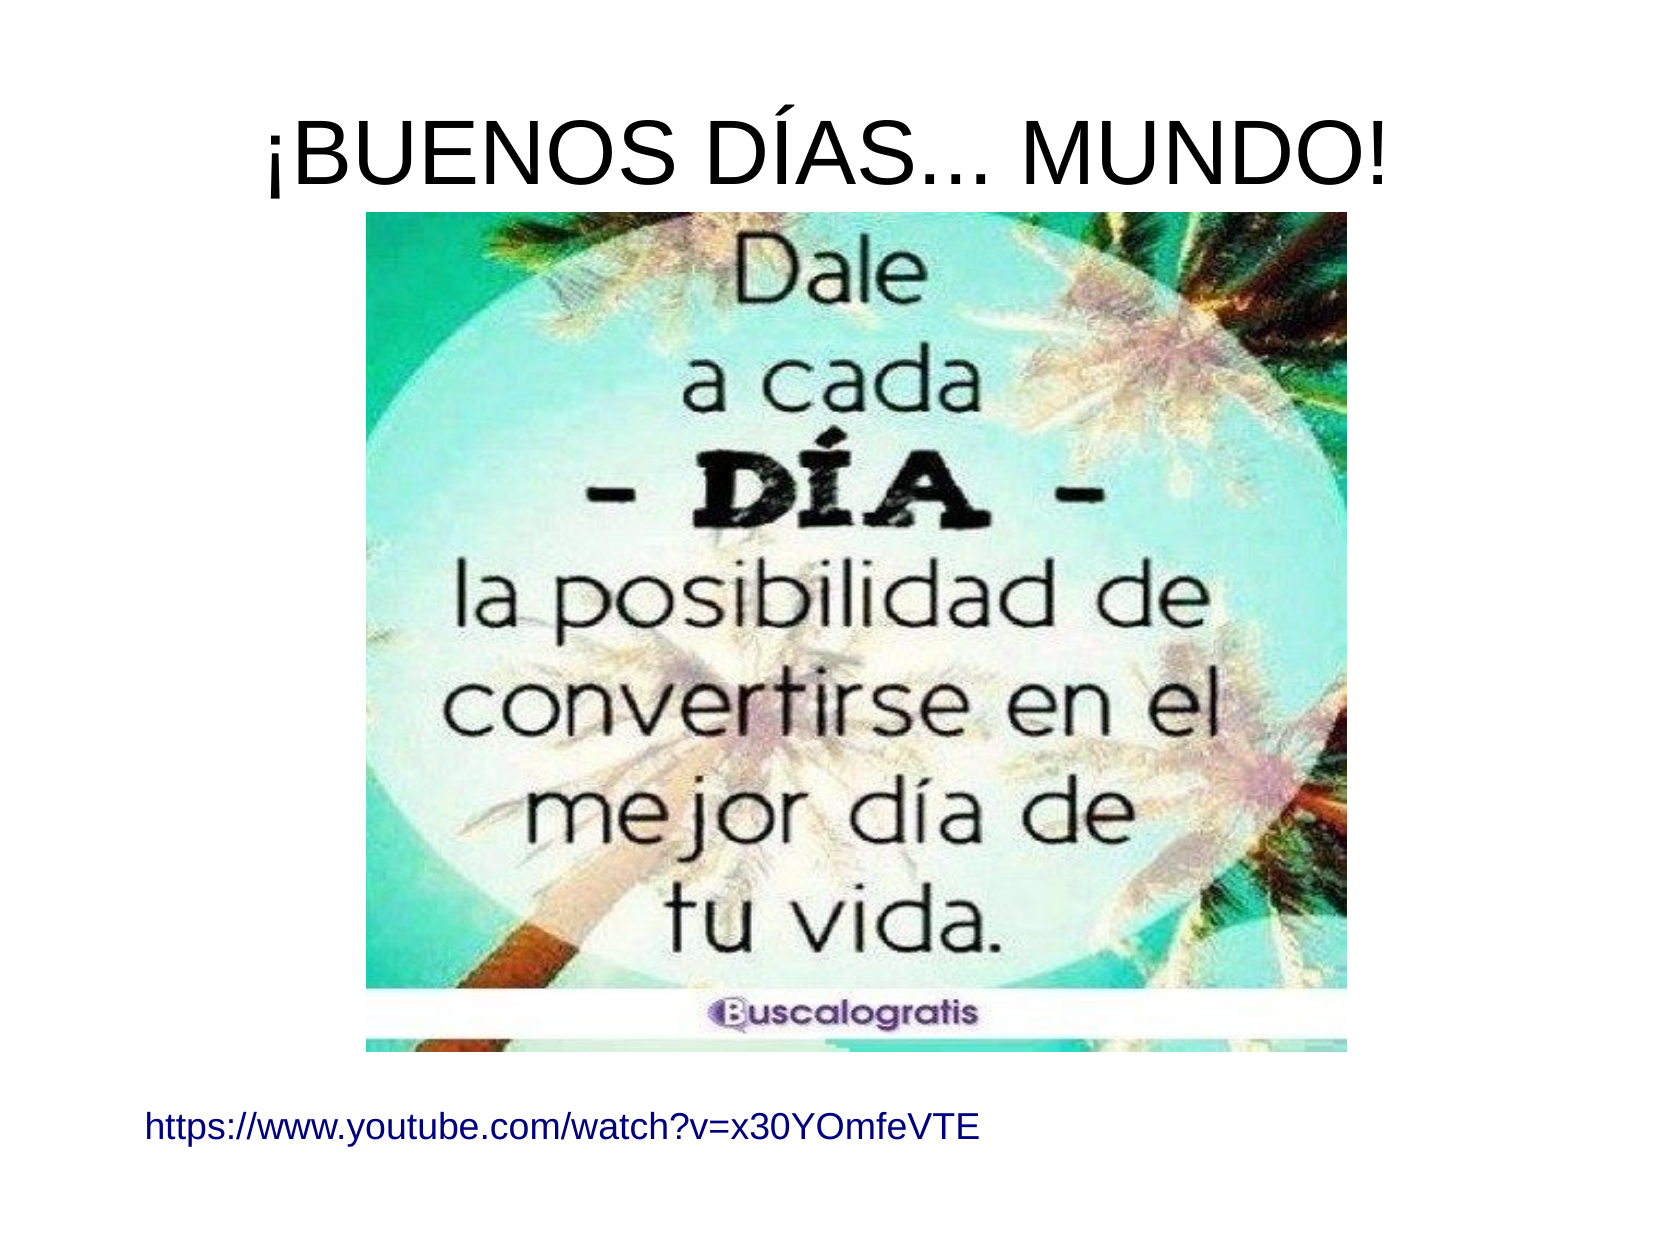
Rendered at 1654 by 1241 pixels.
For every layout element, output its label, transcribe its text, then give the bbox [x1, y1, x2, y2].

text_box https://www.youtube.com/watch?v=x30YOmfeVTE [129, 1098, 1548, 1198]
picture [366, 212, 1347, 1052]
title ¡BUENOS DÍAS... MUNDO! [82, 49, 1571, 257]
